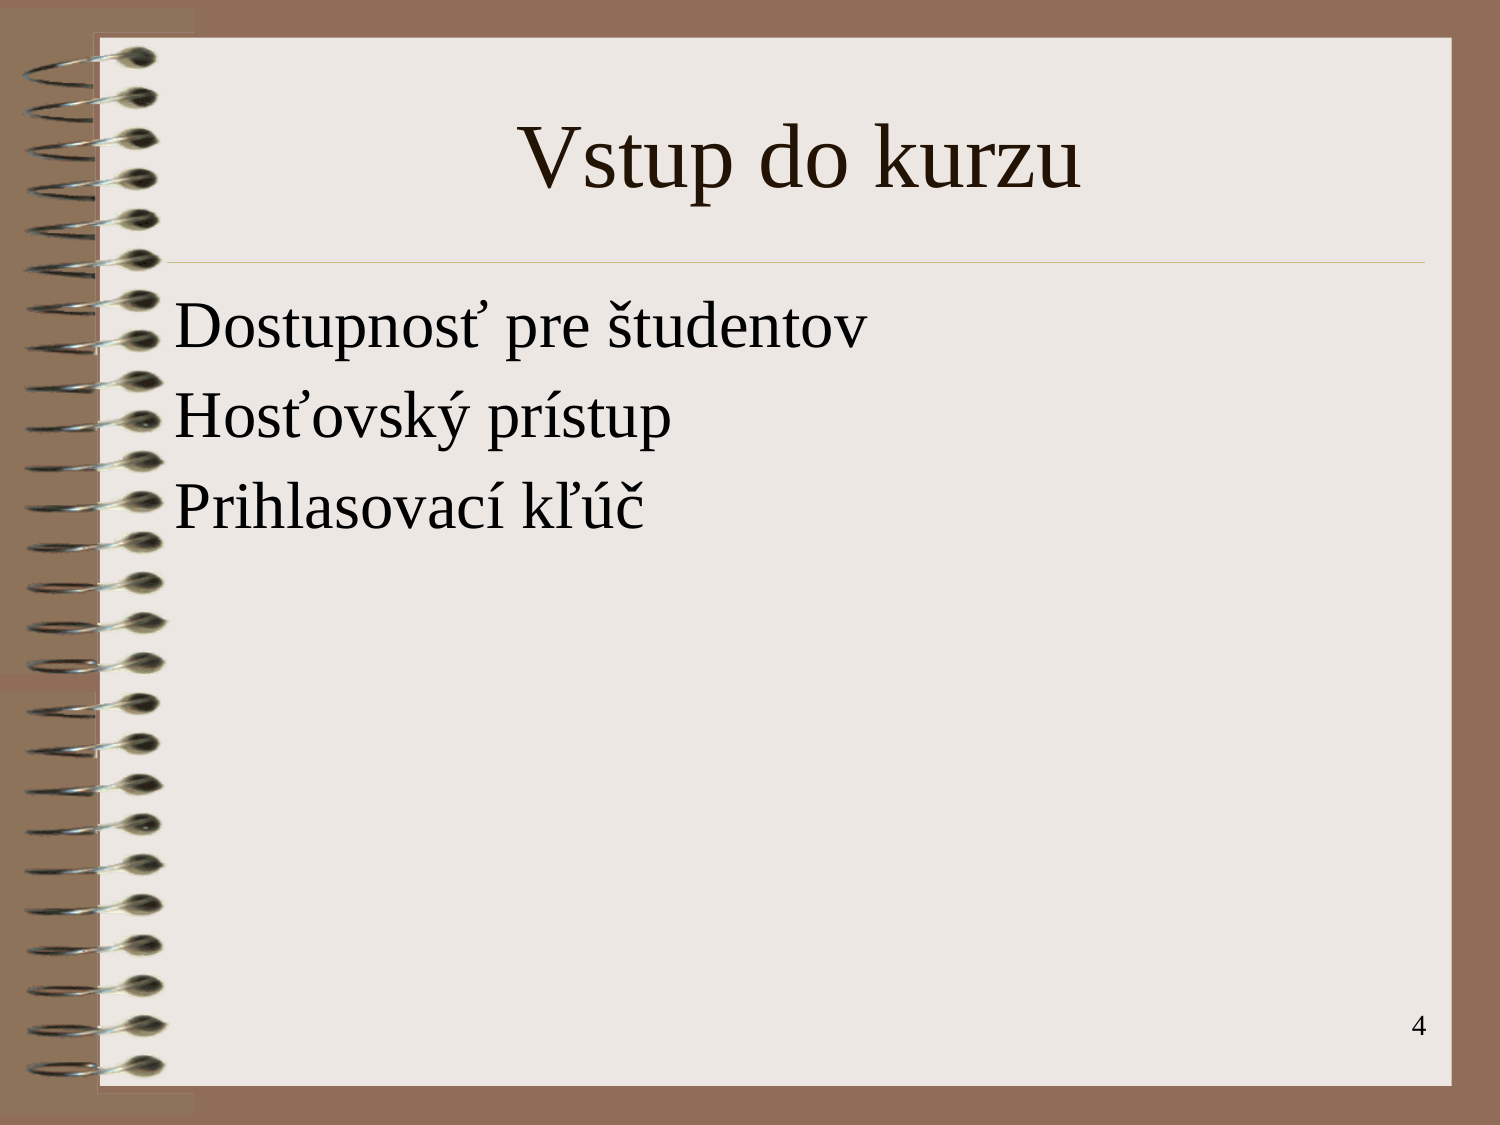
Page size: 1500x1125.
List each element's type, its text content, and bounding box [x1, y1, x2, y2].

list Dostupnosť pre študentov Hosťovský prístup Prihlasovací kľúč [174, 287, 1425, 963]
title Vstup do kurzu [174, 38, 1425, 274]
picture [0, 692, 194, 1115]
picture [0, 8, 194, 674]
